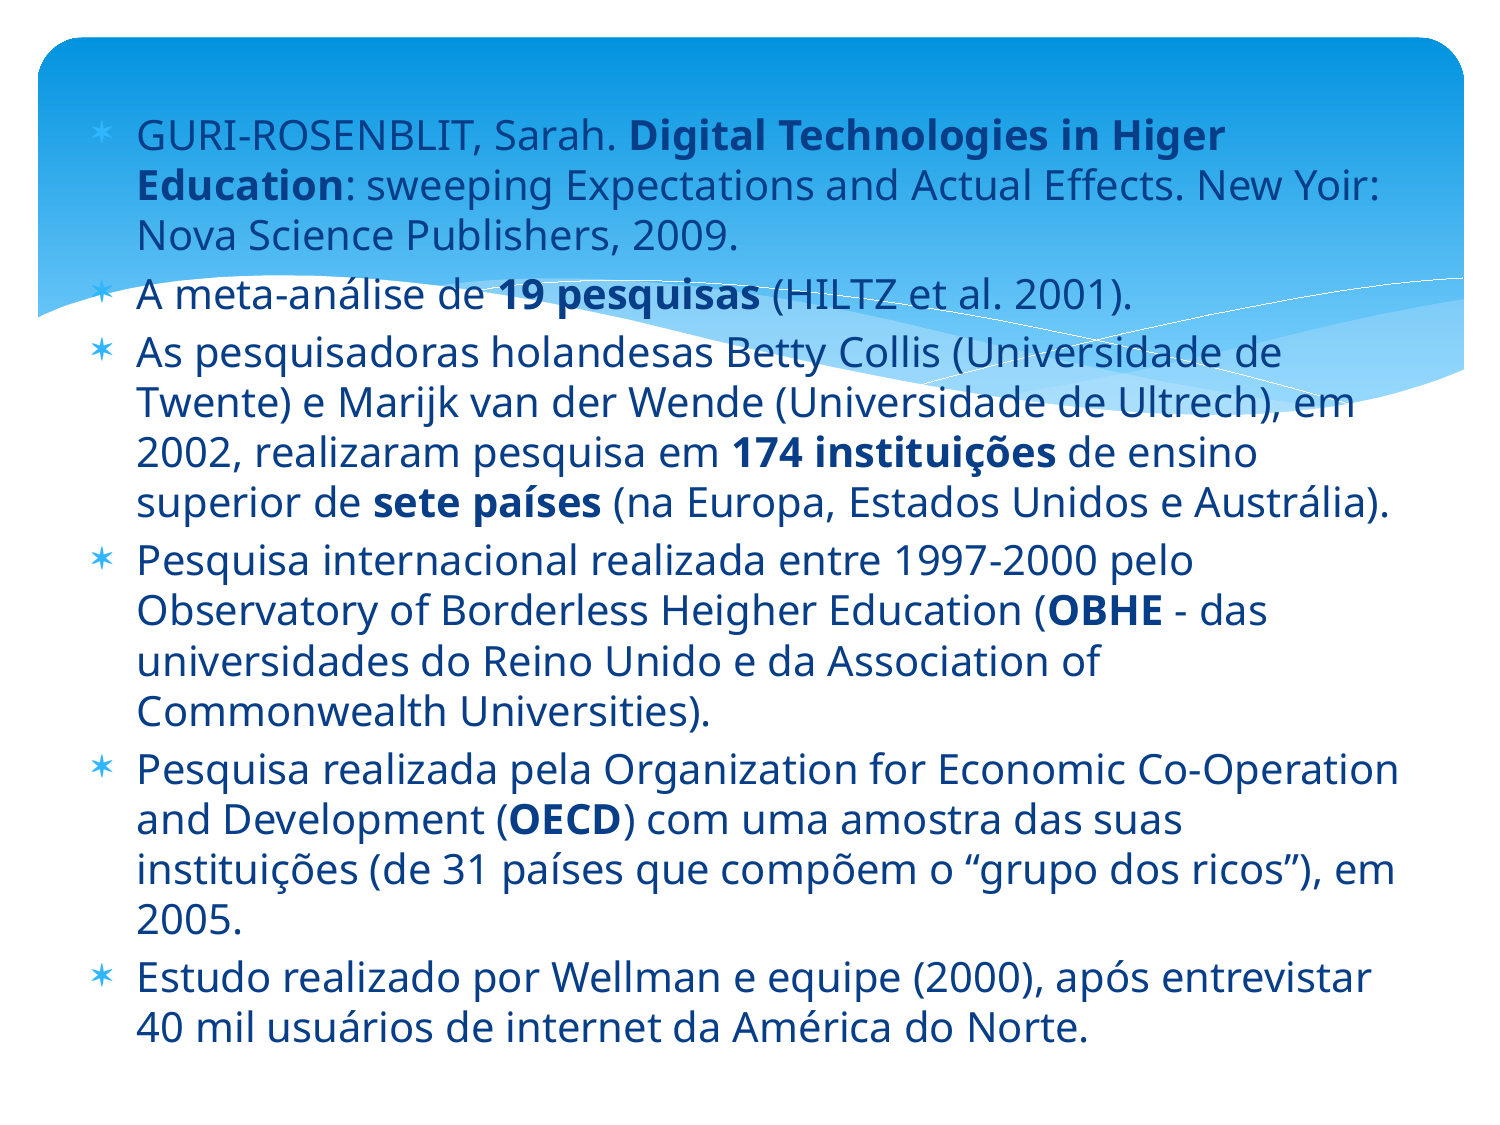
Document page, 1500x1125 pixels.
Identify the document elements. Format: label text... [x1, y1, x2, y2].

list GURI-ROSENBLIT, Sarah. Digital Technologies in Higer Education: sweeping Expectations and Actual Effects. New Yoir: Nova Science Publishers, 2009. A meta-análise de 19 pesquisas (HILTZ et al. 2001). As pesquisadoras holandesas Betty Collis (Universidade de Twente) e Marijk van der Wende (Universidade de Ultrech), em 2002, realizaram pesquisa em 174 instituições de ensino superior de sete países (na Europa, Estados Unidos e Austrália). Pesquisa internacional realizada entre 1997-2000 pelo Observatory of Borderless Heigher Education (OBHE - das universidades do Reino Unido e da Association of Commonwealth Universities). Pesquisa realizada pela Organization for Economic Co-Operation and Development (OECD) com uma amostra das suas instituições (de 31 países que compõem o “grupo dos ricos”), em 2005. Estudo realizado por Wellman e equipe (2000), após entrevistar 40 mil usuários de internet da América do Norte. [76, 101, 1427, 1071]
